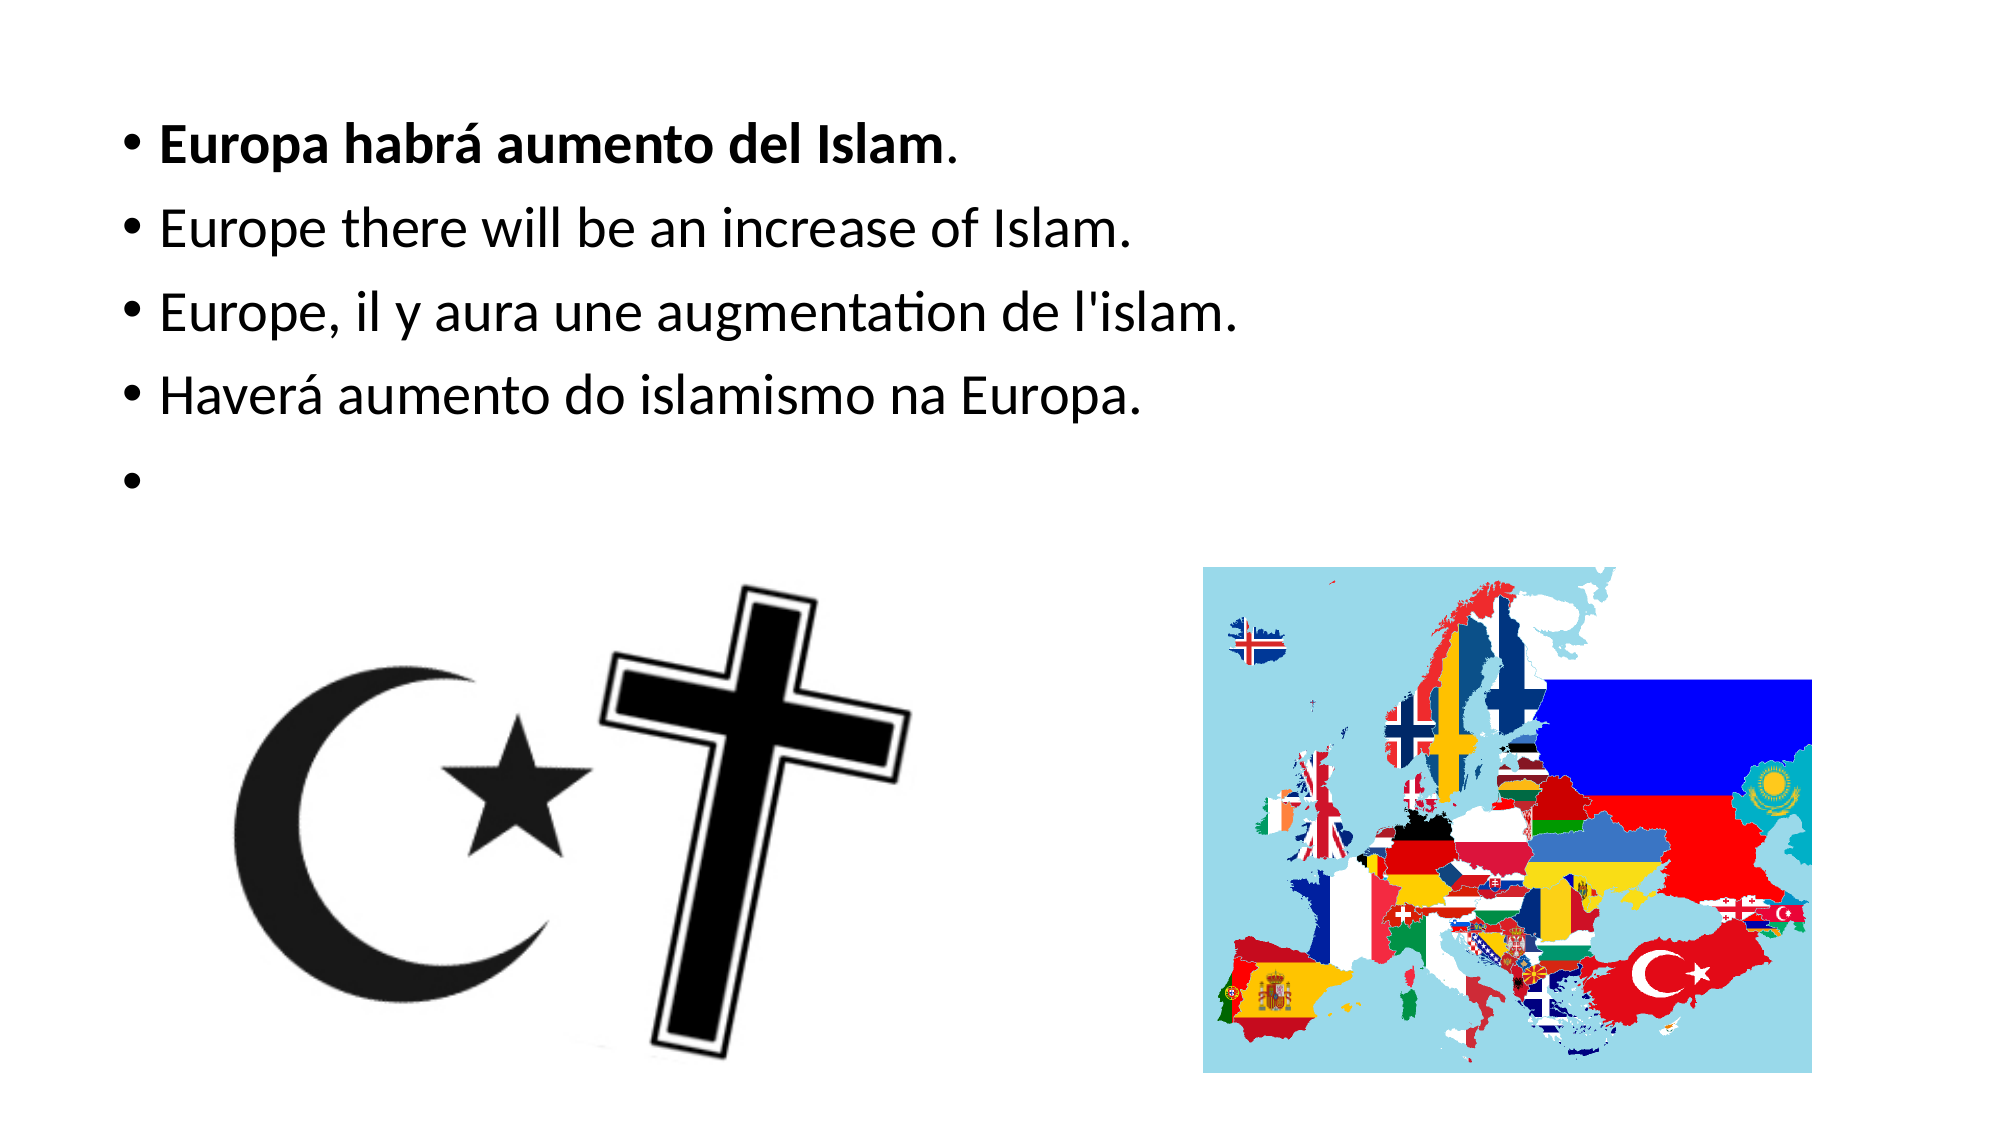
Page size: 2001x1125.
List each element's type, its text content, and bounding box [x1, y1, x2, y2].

list Europa habrá aumento del Islam. Europe there will be an increase of Islam. Europe, il y aura une augmentation de l'islam. Haverá aumento do islamismo na Europa. [107, 105, 1833, 820]
picture [212, 564, 921, 1075]
picture [1203, 567, 1812, 1073]
